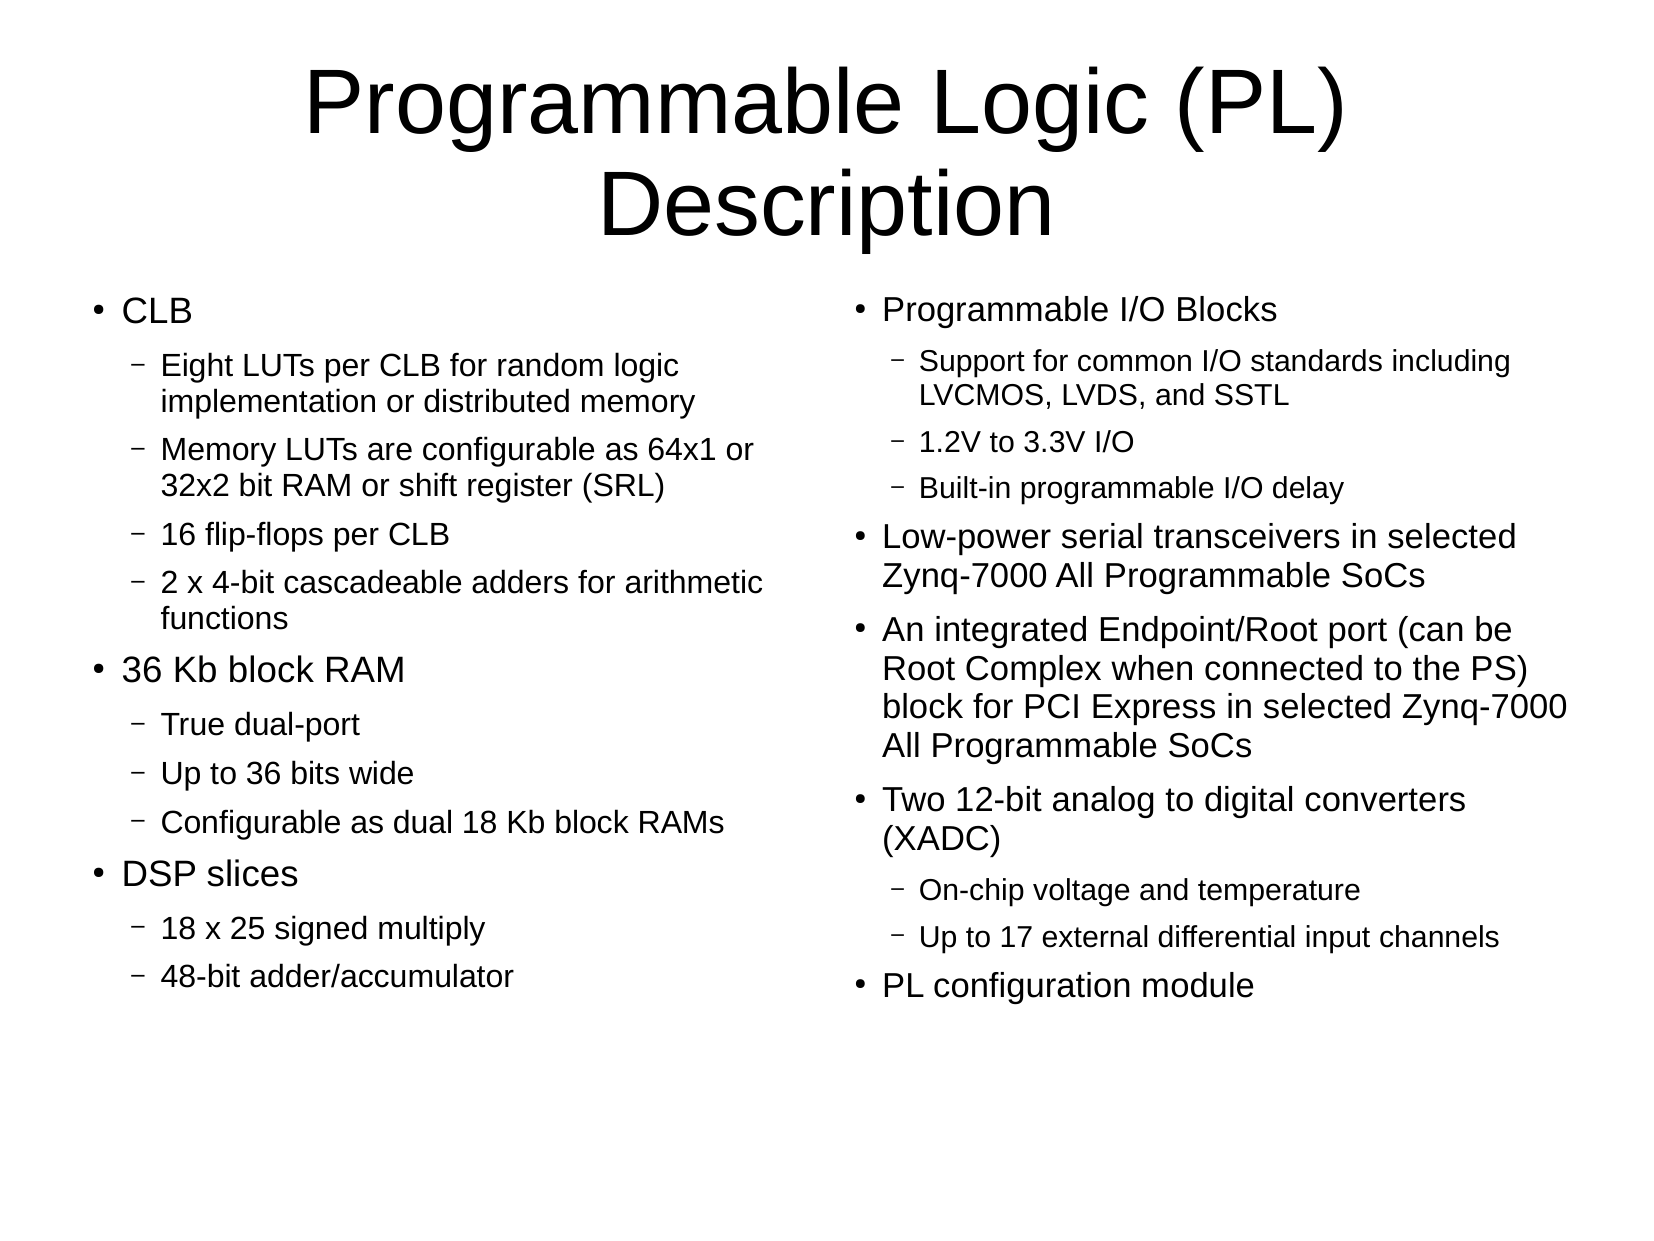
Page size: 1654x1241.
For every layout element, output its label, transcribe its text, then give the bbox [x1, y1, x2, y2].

list CLB Eight LUTs per CLB for random logic implementation or distributed memory Memory LUTs are configurable as 64x1 or 32x2 bit RAM or shift register (SRL) 16 flip-flops per CLB 2 x 4-bit cascadeable adders for arithmetic functions 36 Kb block RAM True dual-port Up to 36 bits wide Configurable as dual 18 Kb block RAMs DSP slices 18 x 25 signed multiply 48-bit adder/accumulator [82, 290, 809, 1010]
list Programmable I/O Blocks Support for common I/O standards including LVCMOS, LVDS, and SSTL 1.2V to 3.3V I/O Built-in programmable I/O delay Low-power serial transceivers in selected Zynq-7000 All Programmable SoCs An integrated Endpoint/Root port (can be Root Complex when connected to the PS) block for PCI Express in selected Zynq-7000 All Programmable SoCs Two 12-bit analog to digital converters (XADC) On-chip voltage and temperature Up to 17 external differential input channels PL configuration module [845, 290, 1572, 1010]
title Programmable Logic (PL) Description [82, 49, 1571, 257]
